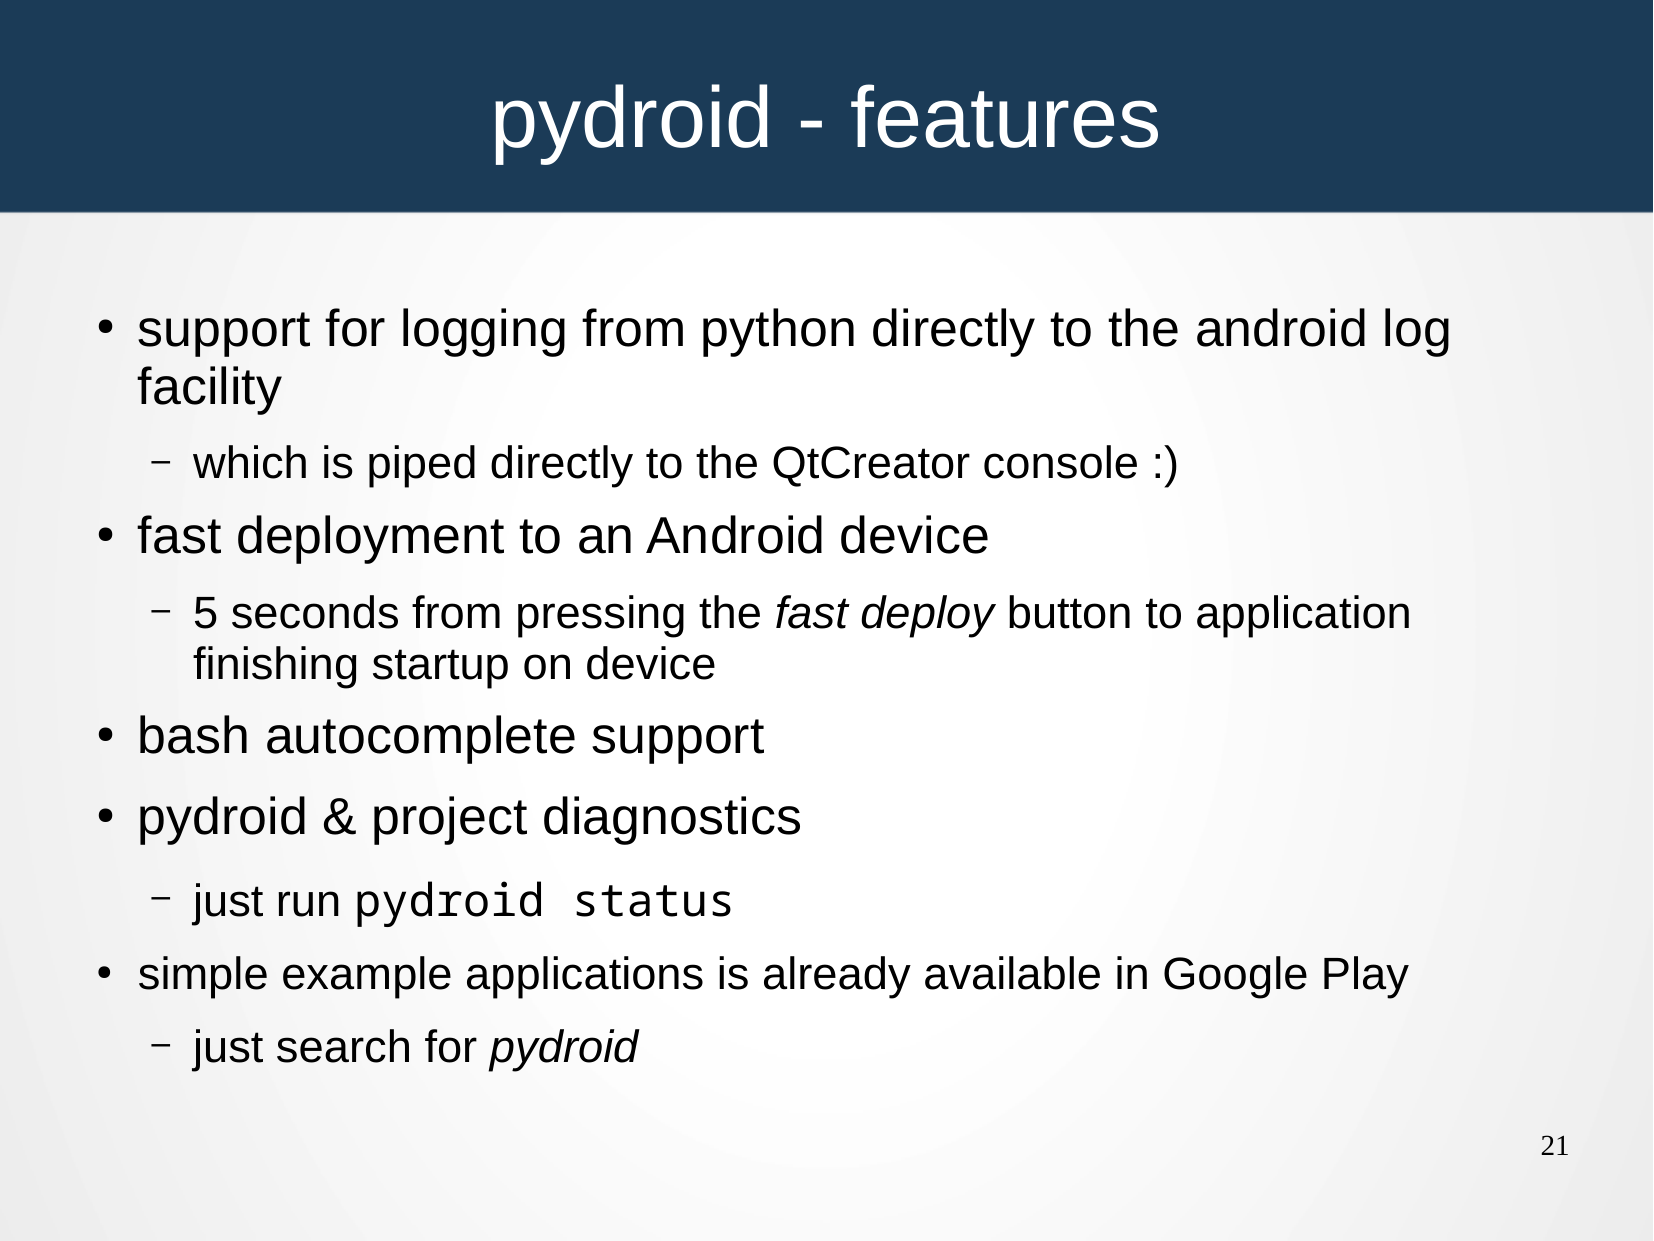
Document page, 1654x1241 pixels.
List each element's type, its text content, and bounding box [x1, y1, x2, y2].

picture [0, 0, 1653, 1241]
title pydroid - features [82, 47, 1571, 189]
list support for logging from python directly to the android log facility which is piped directly to the QtCreator console :) fast deployment to an Android device 5 seconds from pressing the fast deploy button to application finishing startup on device bash autocomplete support pydroid & project diagnostics just run pydroid status simple example applications is already available in Google Play just search for pydroid [82, 299, 1571, 1081]
